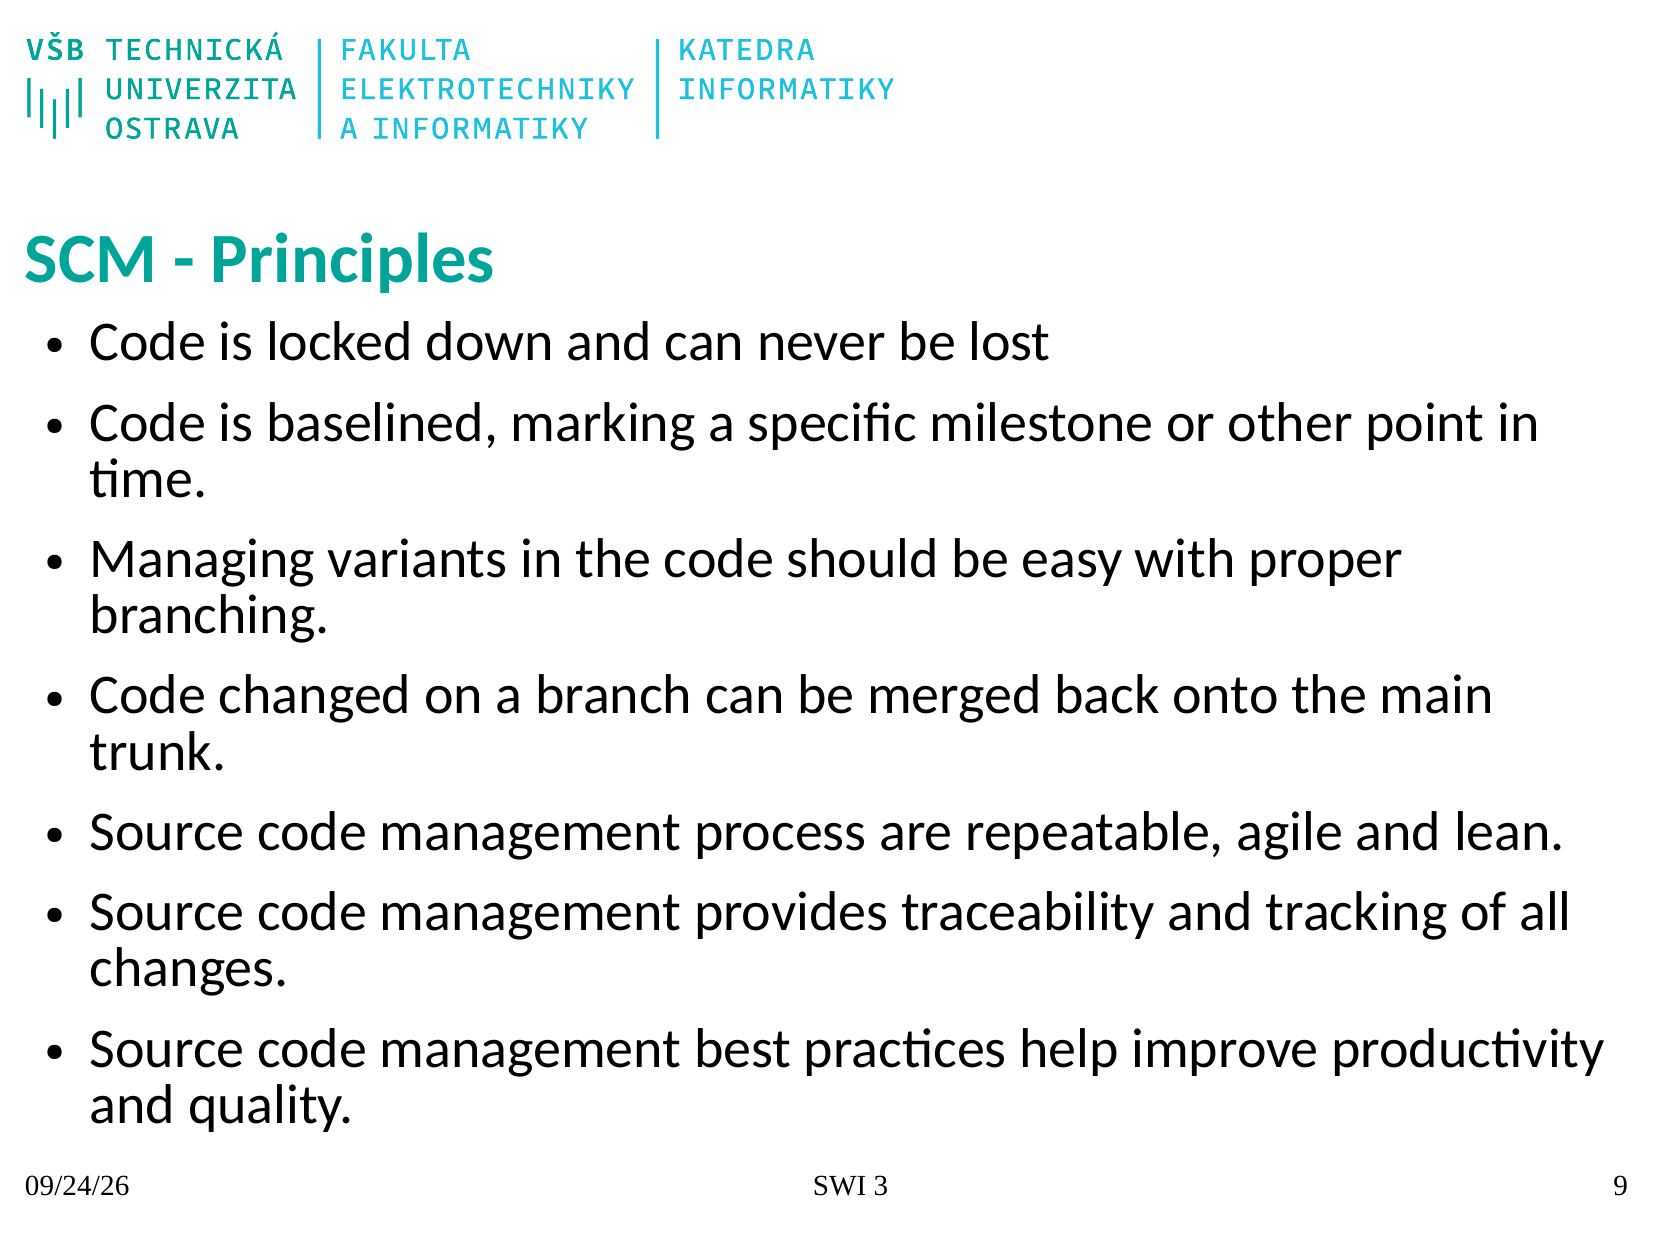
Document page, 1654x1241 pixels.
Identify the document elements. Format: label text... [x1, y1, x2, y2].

title SCM - Principles [24, 169, 1629, 300]
list Code is locked down and can never be lost Code is baselined, marking a specific milestone or other point in time. Managing variants in the code should be easy with proper branching. Code changed on a branch can be merged back onto the main trunk. Source code management process are repeatable, agile and lean. Source code management provides traceability and tracking of all changes. Source code management best practices help improve productivity and quality. [30, 318, 1629, 1146]
picture [26, 31, 894, 139]
